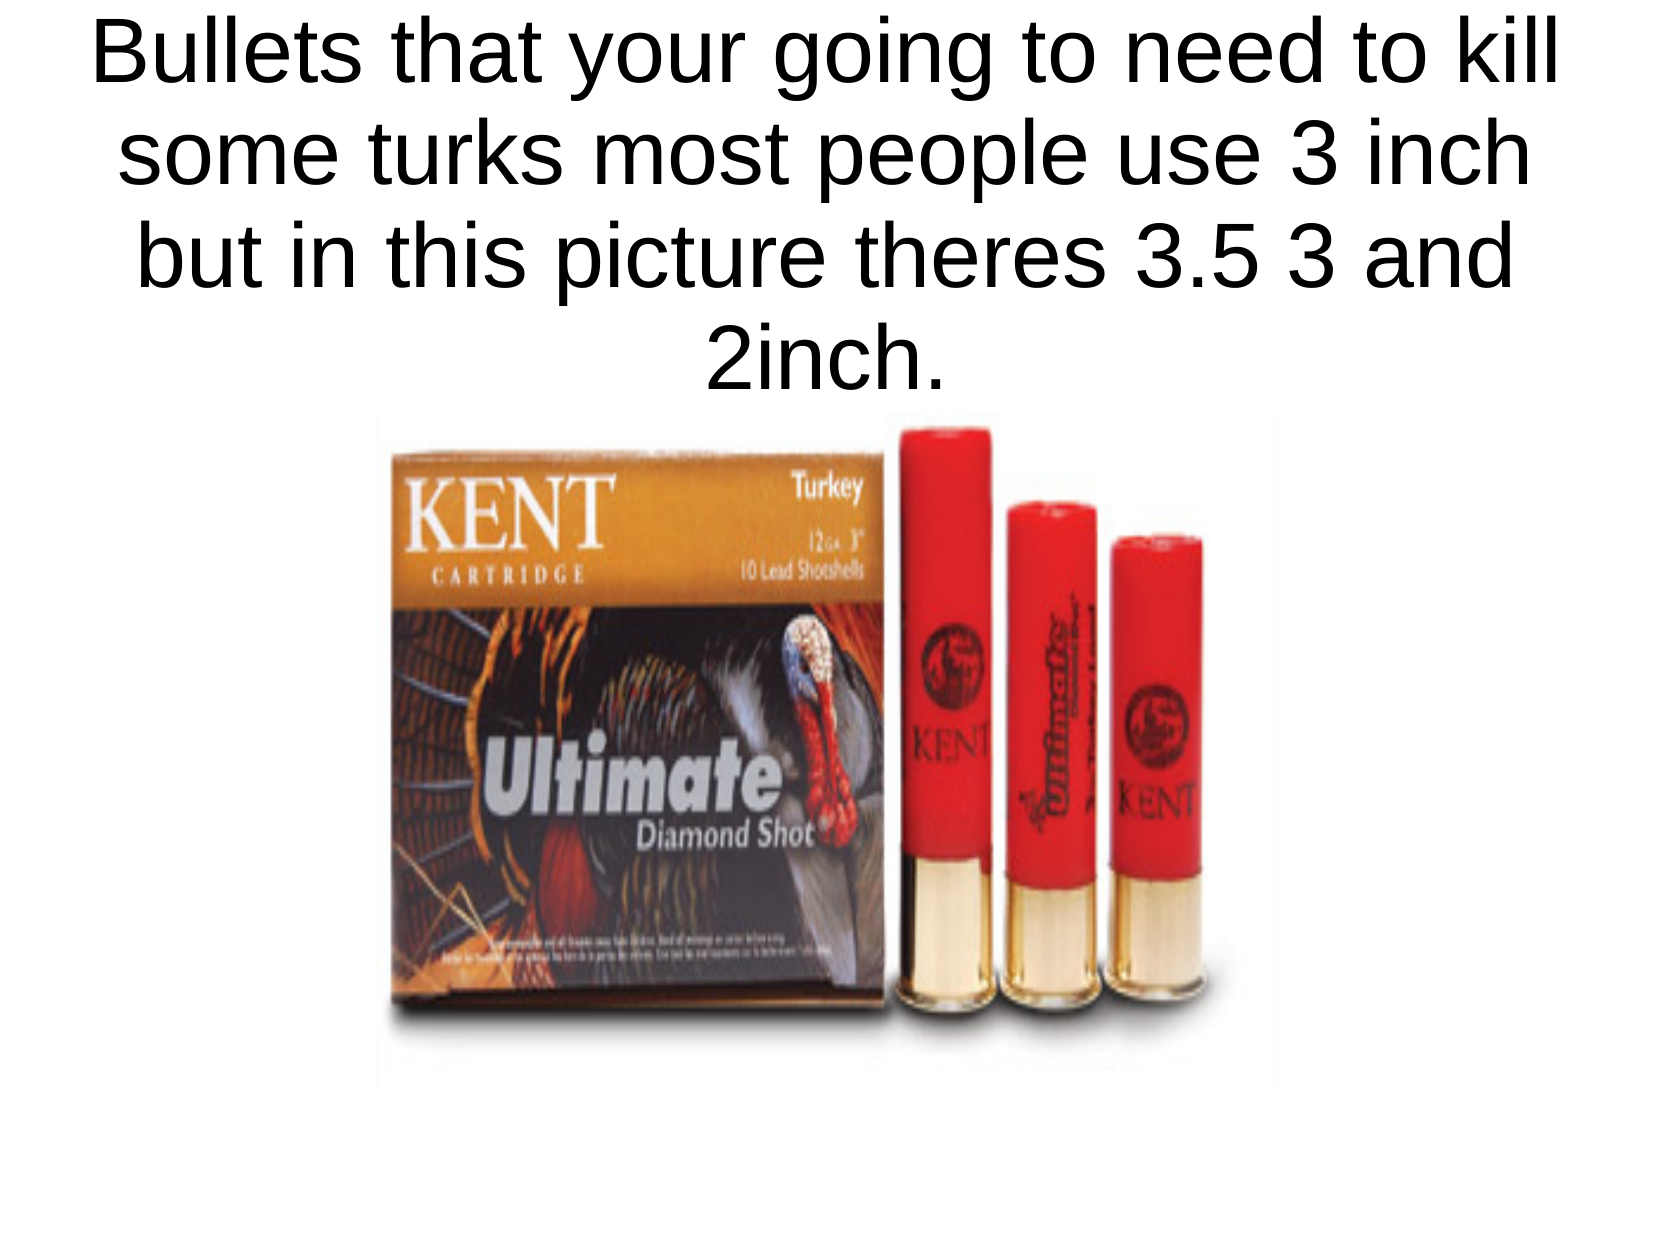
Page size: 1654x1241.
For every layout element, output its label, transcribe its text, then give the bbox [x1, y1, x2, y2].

picture [375, 412, 1276, 1088]
title Bullets that your going to need to kill some turks most people use 3 inch but in this picture theres 3.5 3 and 2inch. [82, 0, 1571, 417]
